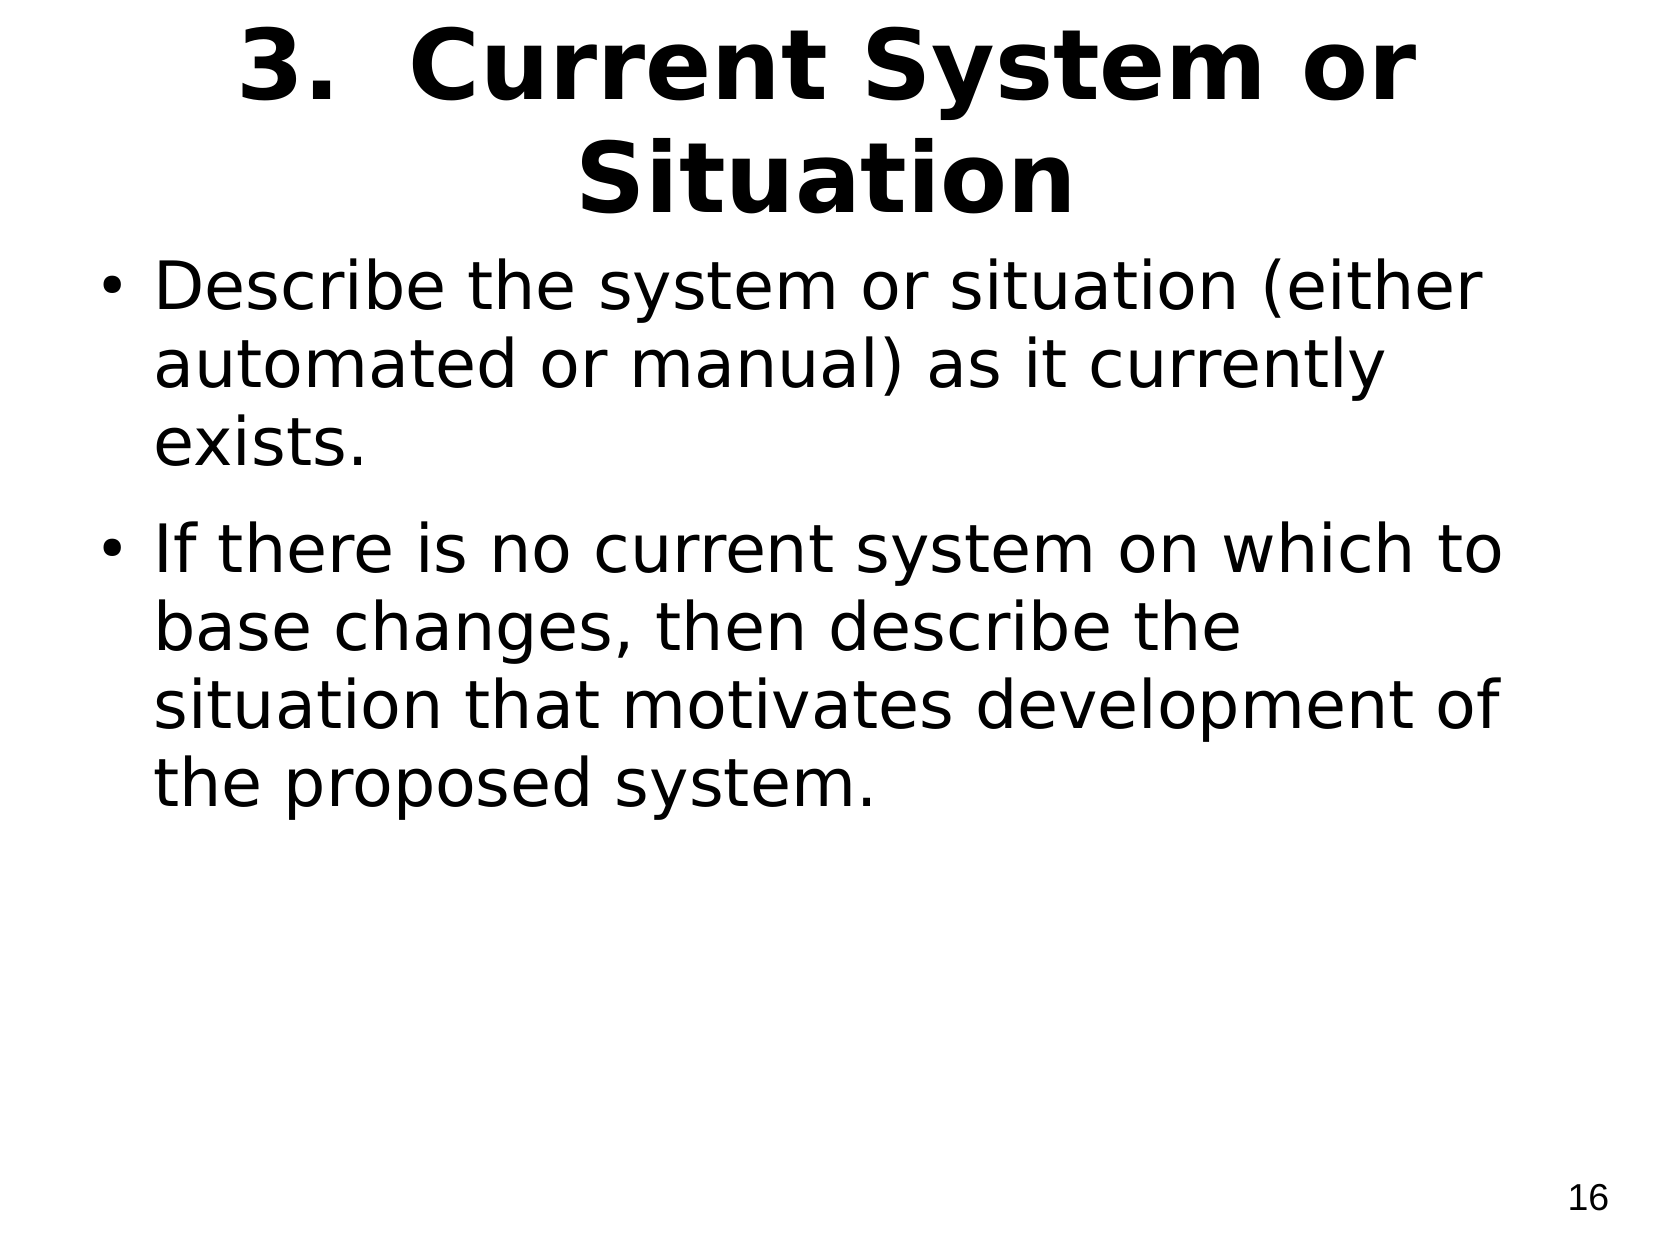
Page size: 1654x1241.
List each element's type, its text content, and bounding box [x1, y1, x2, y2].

list Describe the system or situation (either automated or manual) as it currently exists. If there is no current system on which to base changes, then describe the situation that motivates development of the proposed system. [82, 248, 1538, 1186]
title 3. Current System or Situation [82, 8, 1571, 236]
